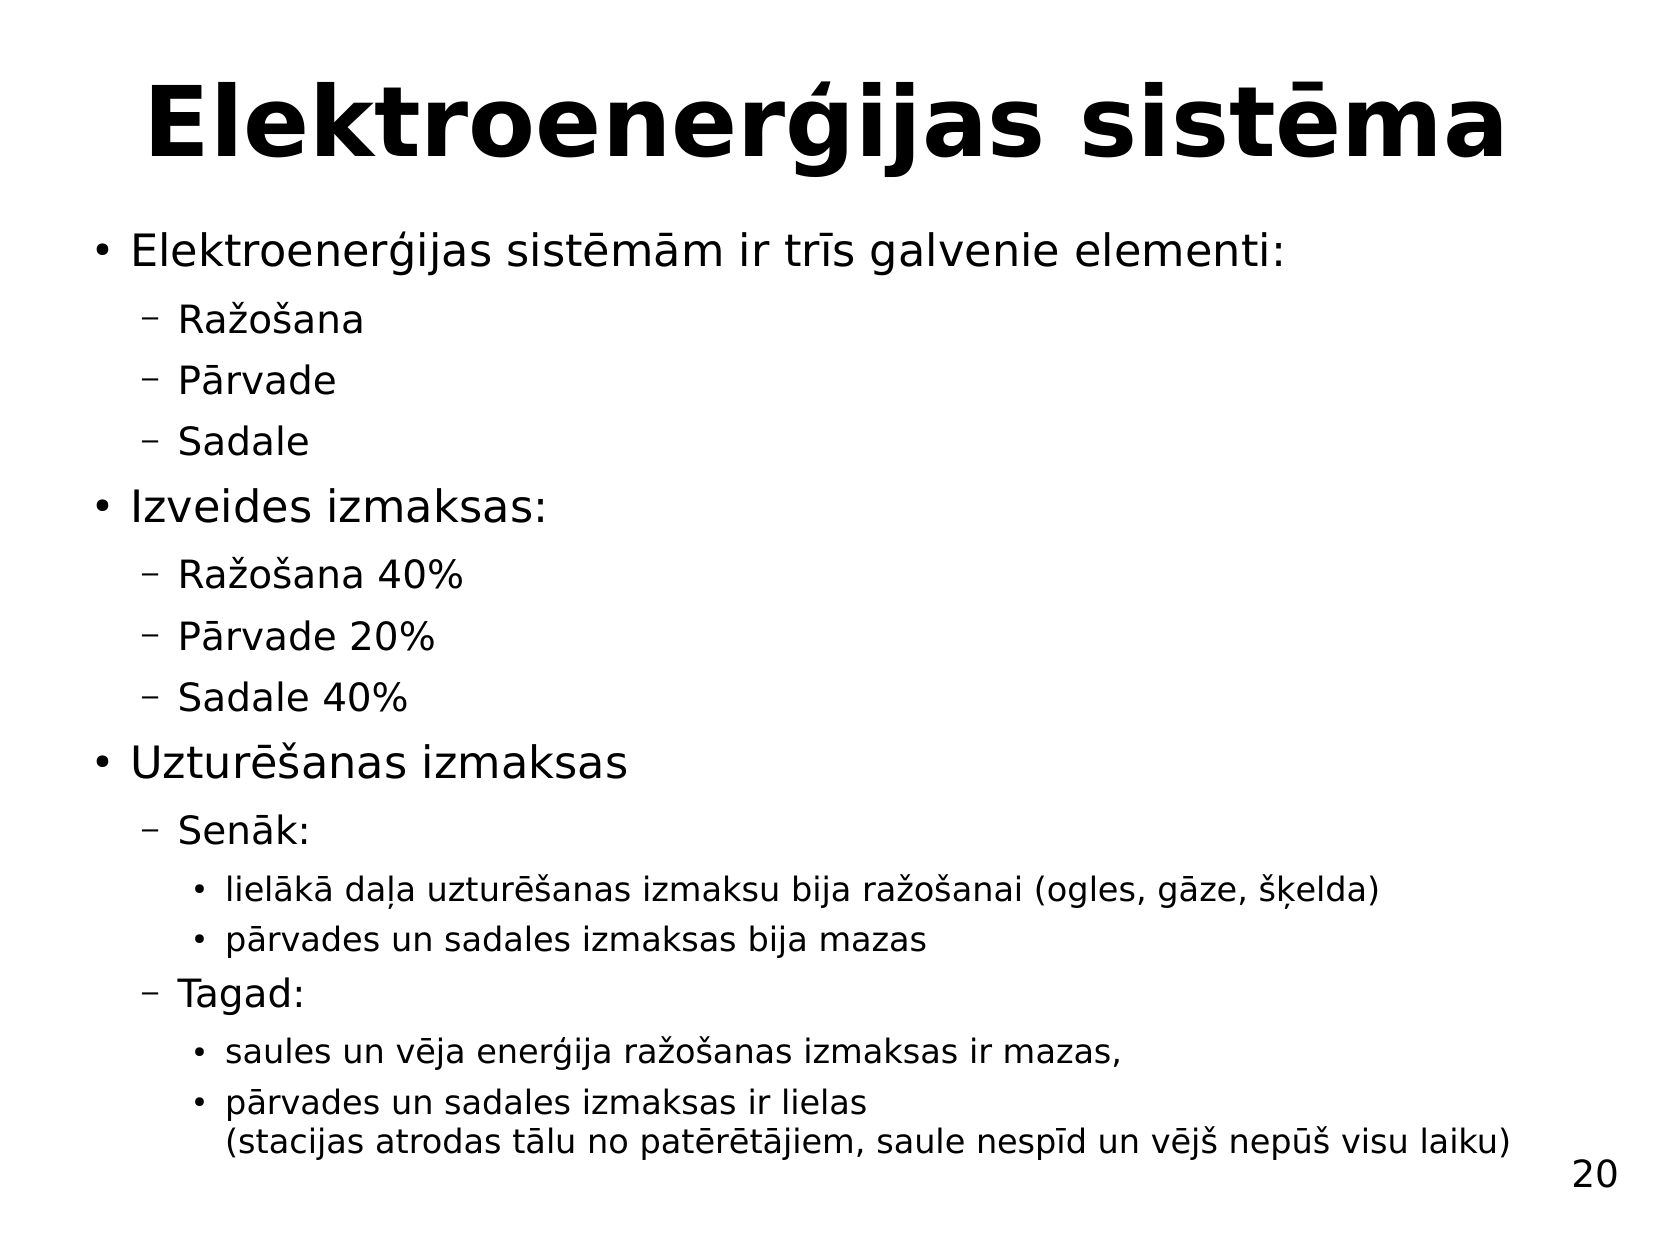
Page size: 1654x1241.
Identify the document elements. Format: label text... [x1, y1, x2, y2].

title Elektroenerģijas sistēma [82, 49, 1571, 196]
list Elektroenerģijas sistēmām ir trīs galvenie elementi: Ražošana Pārvade Sadale Izveides izmaksas: Ražošana 40% Pārvade 20% Sadale 40% Uzturēšanas izmaksas Senāk: lielākā daļa uzturēšanas izmaksu bija ražošanai (ogles, gāze, šķelda) pārvades un sadales izmaksas bija mazas Tagad: saules un vēja enerģija ražošanas izmaksas ir mazas, pārvades un sadales izmaksas ir lielas (stacijas atrodas tālu no patērētājiem, saule nespīd un vējš nepūš visu laiku) [82, 225, 1538, 1186]
